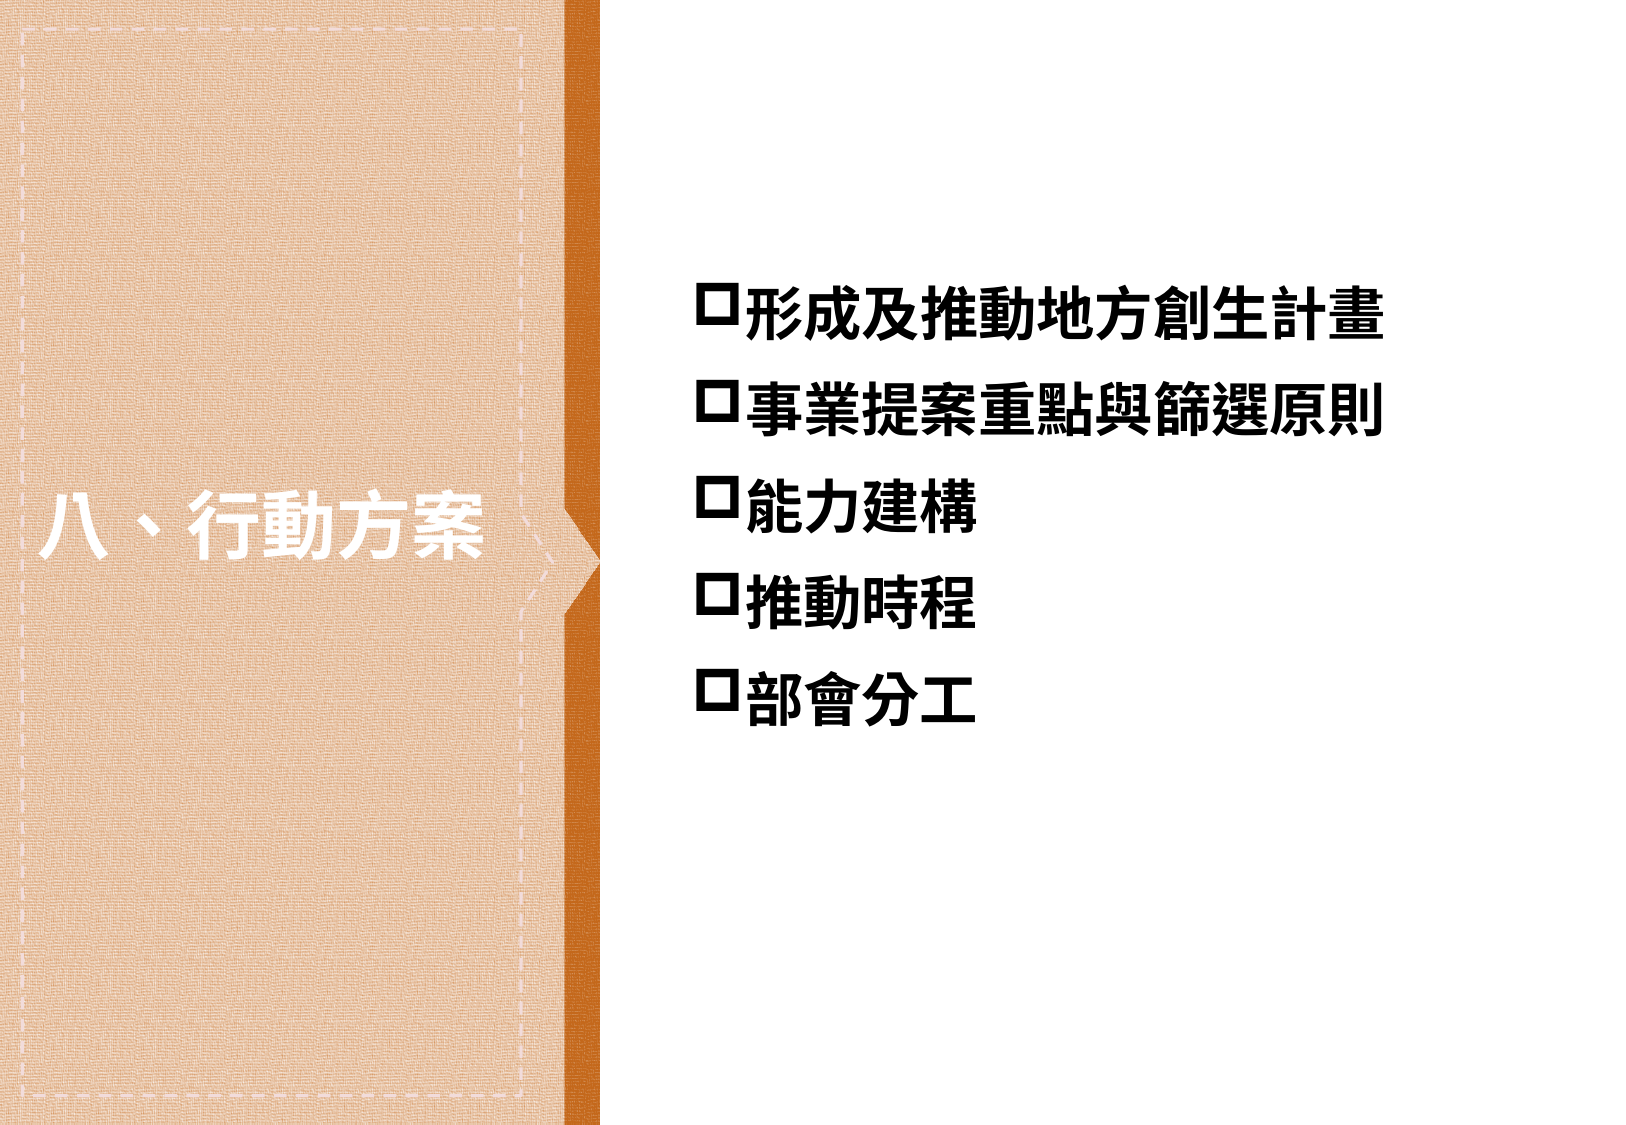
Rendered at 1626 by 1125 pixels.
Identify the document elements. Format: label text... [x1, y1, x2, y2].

text_box 形成及推動地方創生計畫 事業提案重點與篩選原則 能力建構 推動時程 部會分工 [601, 255, 1604, 942]
text_box 八、行動方案 [9, 413, 515, 634]
picture [0, 0, 600, 1125]
